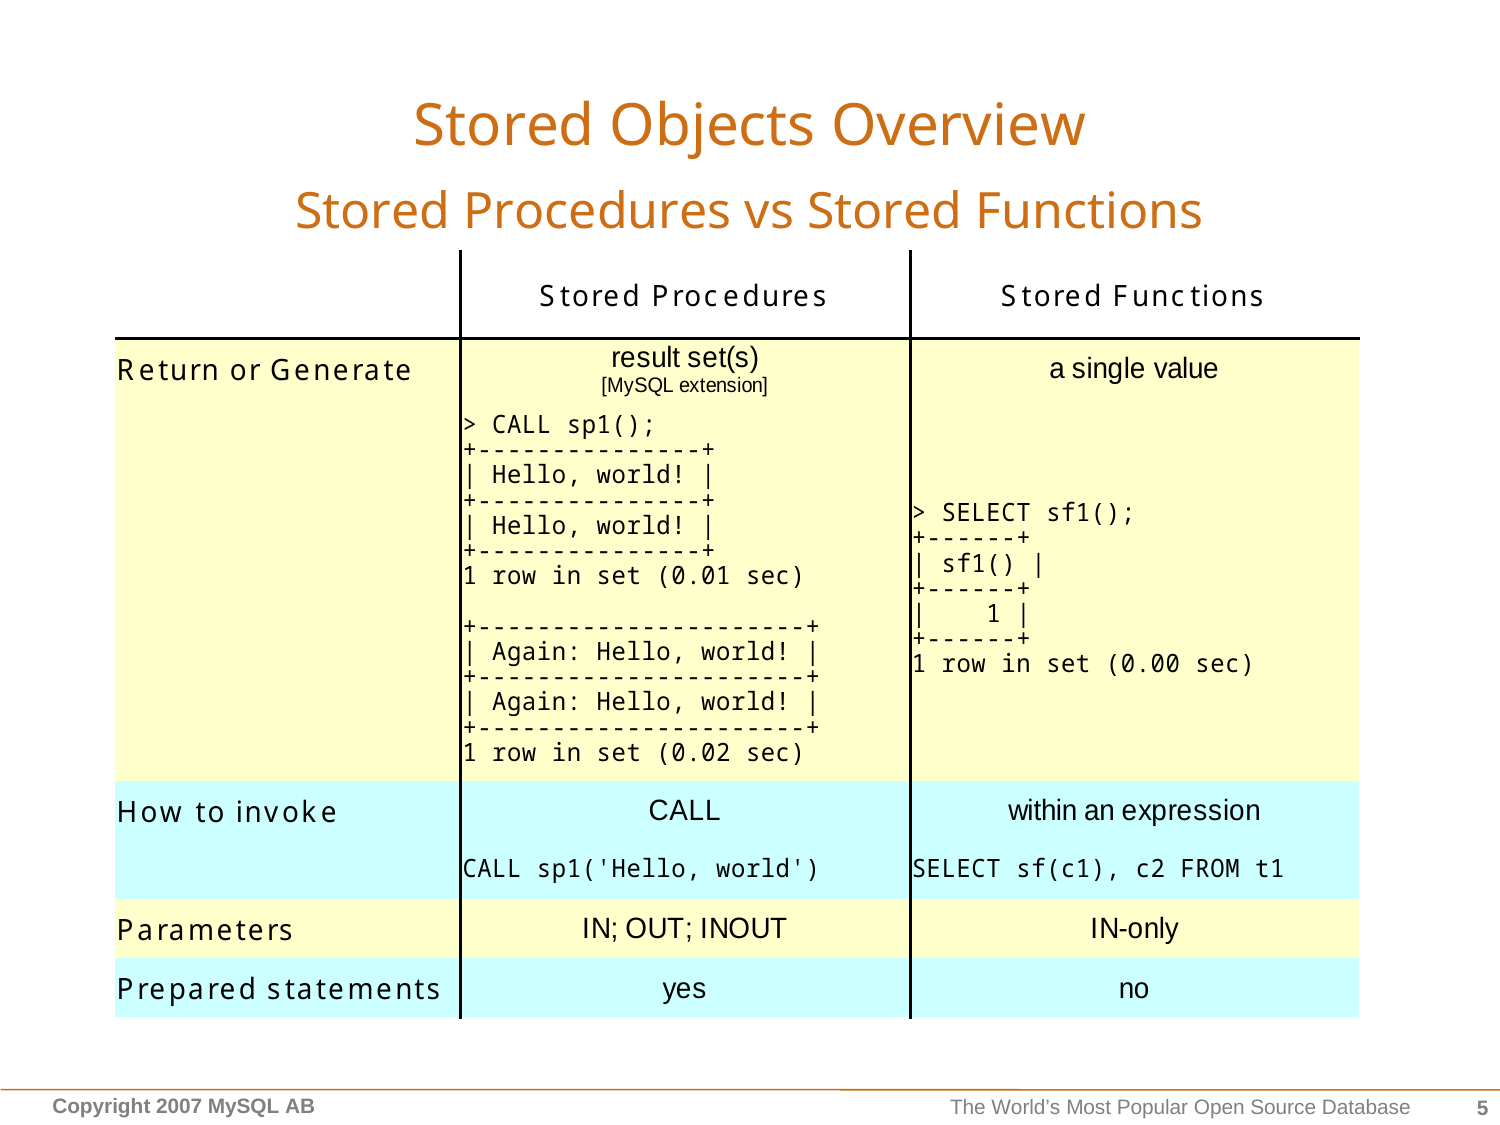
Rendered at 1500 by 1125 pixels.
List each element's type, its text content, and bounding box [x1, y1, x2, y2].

title Stored Objects Overview Stored Procedures vs Stored Functions [0, 73, 1500, 239]
chart [114, 250, 1362, 1020]
